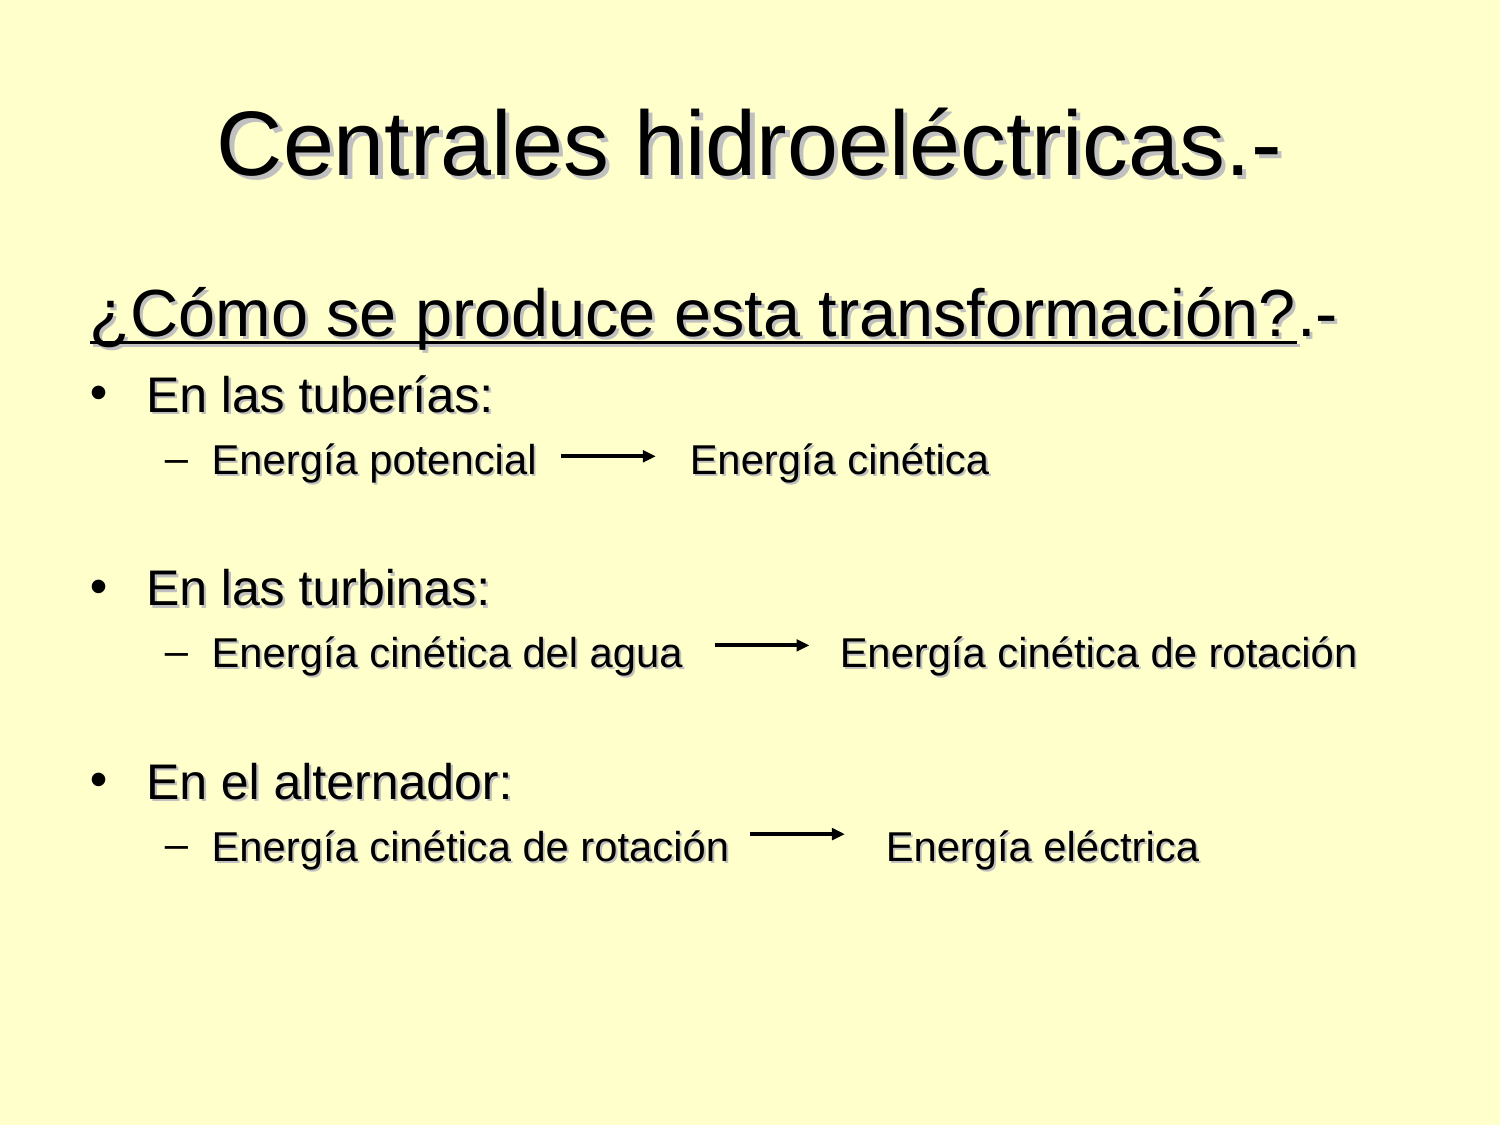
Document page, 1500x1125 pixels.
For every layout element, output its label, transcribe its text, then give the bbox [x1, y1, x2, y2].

title Centrales hidroeléctricas.- [75, 45, 1426, 233]
list ¿Cómo se produce esta transformación?.- En las tuberías: Energía potencial Energía cinética En las turbinas: Energía cinética del agua Energía cinética de rotación En el alternador: Energía cinética de rotación Energía eléctrica [75, 262, 1426, 1083]
